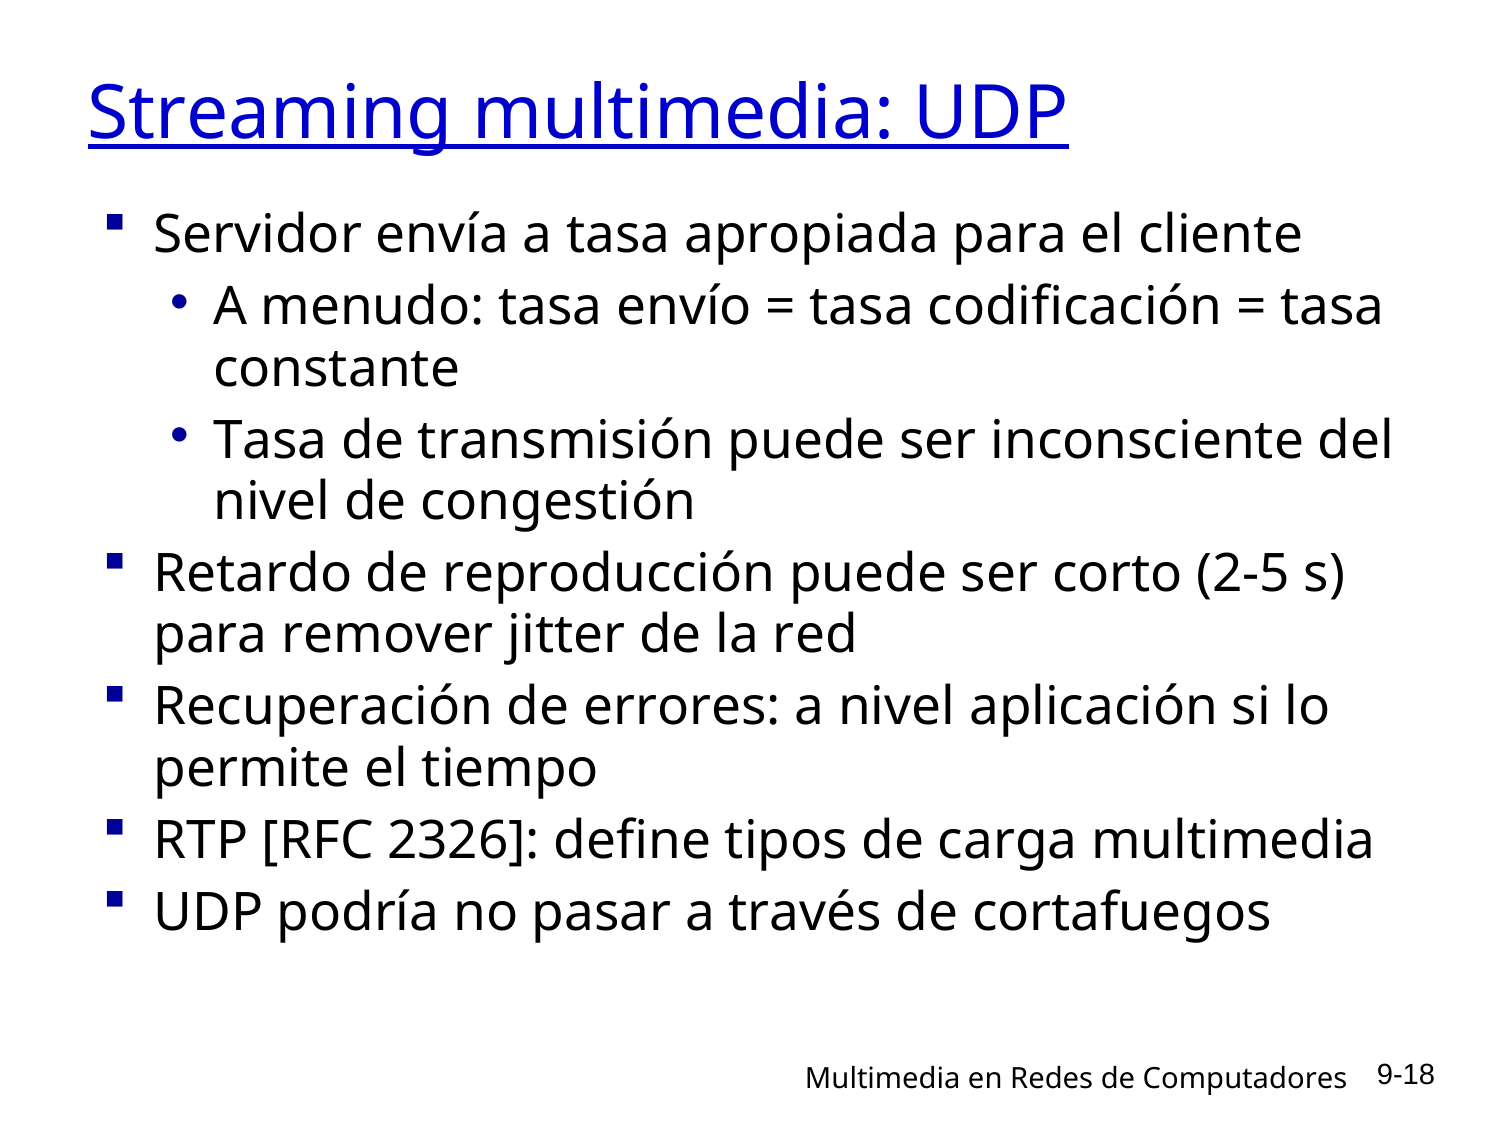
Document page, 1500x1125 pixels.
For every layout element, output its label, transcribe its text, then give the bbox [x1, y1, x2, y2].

title Streaming multimedia: UDP [87, 37, 1363, 181]
text_box Servidor envía a tasa apropiada para el cliente A menudo: tasa envío = tasa codificación = tasa constante Tasa de transmisión puede ser inconsciente del nivel de congestión Retardo de reproducción puede ser corto (2-5 s) para remover jitter de la red Recuperación de errores: a nivel aplicación si lo permite el tiempo RTP [RFC 2326]: define tipos de carga multimedia UDP podría no pasar a través de cortafuegos [87, 196, 1460, 953]
